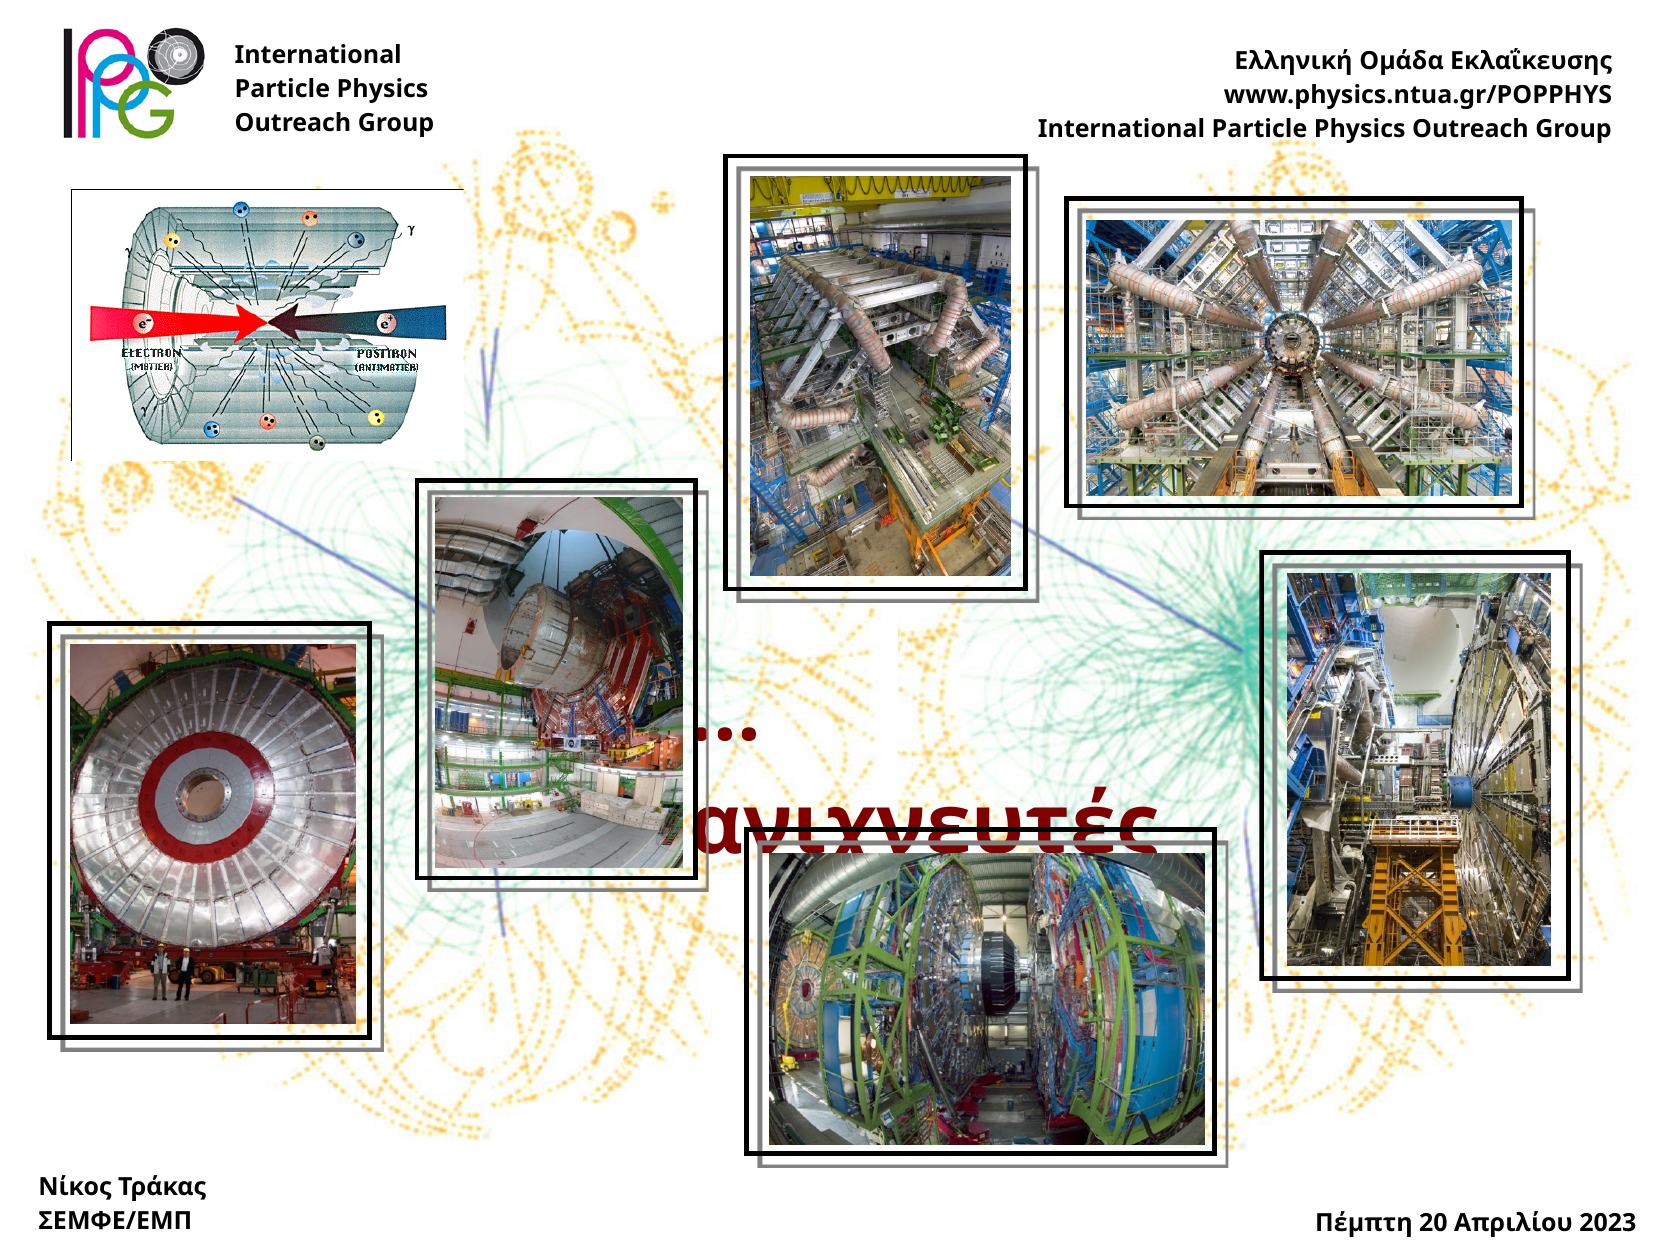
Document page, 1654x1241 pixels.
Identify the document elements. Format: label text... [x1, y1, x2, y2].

text_box ... ανιχνευτές [709, 643, 1253, 760]
picture [0, 5, 1654, 1241]
